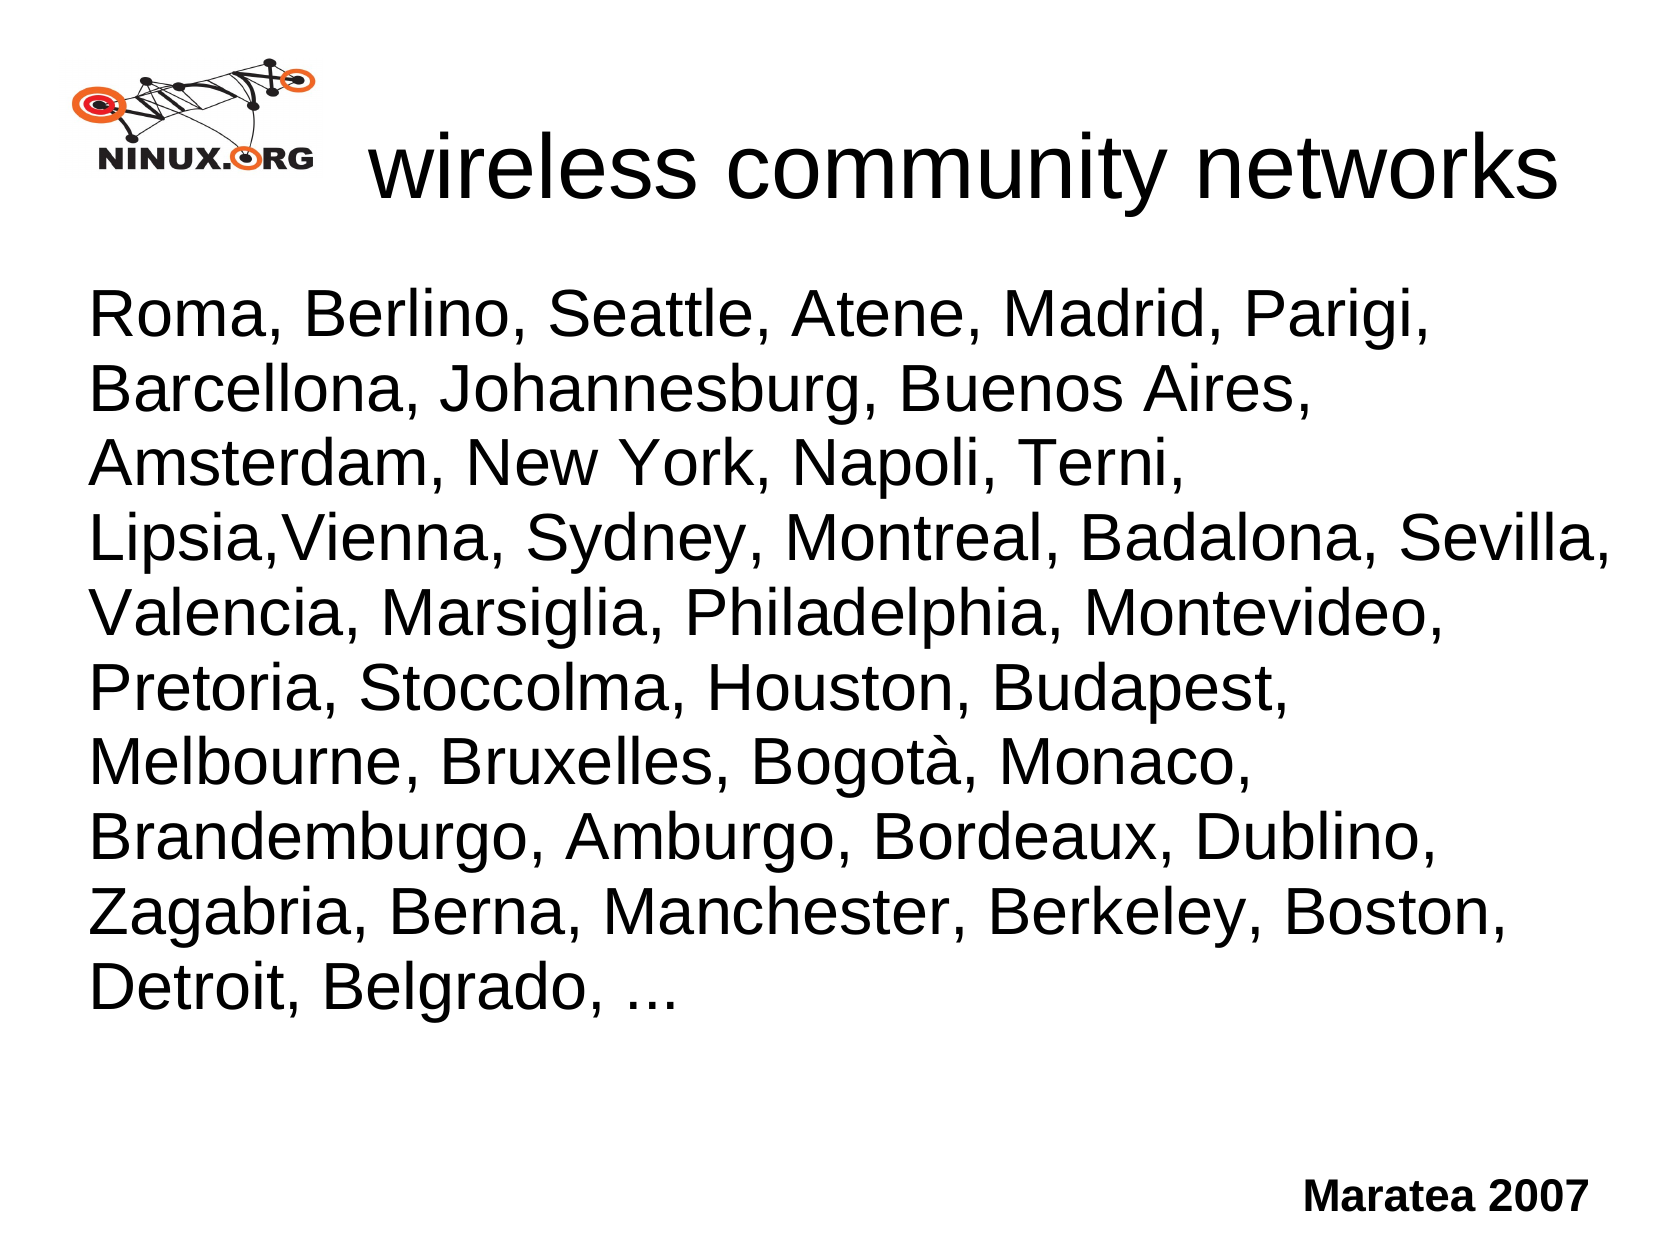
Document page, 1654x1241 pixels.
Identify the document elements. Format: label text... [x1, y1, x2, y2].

text_box Maratea 2007 [1275, 1162, 1651, 1237]
picture [59, 58, 323, 178]
subtitle Roma, Berlino, Seattle, Atene, Madrid, Parigi, Barcellona, Johannesburg, Buenos Aires, Amsterdam, New York, Napoli, Terni, Lipsia,Vienna, Sydney, Montreal, Badalona, Sevilla, Valencia, Marsiglia, Philadelphia, Montevideo, Pretoria, Stoccolma, Houston, Budapest, Melbourne, Bruxelles, Bogotà, Monaco, Brandemburgo, Amburgo, Bordeaux, Dublino, Zagabria, Berna, Manchester, Berkeley, Boston, Detroit, Belgrado, ... [88, 177, 1625, 1123]
title wireless community networks [356, 70, 1576, 263]
